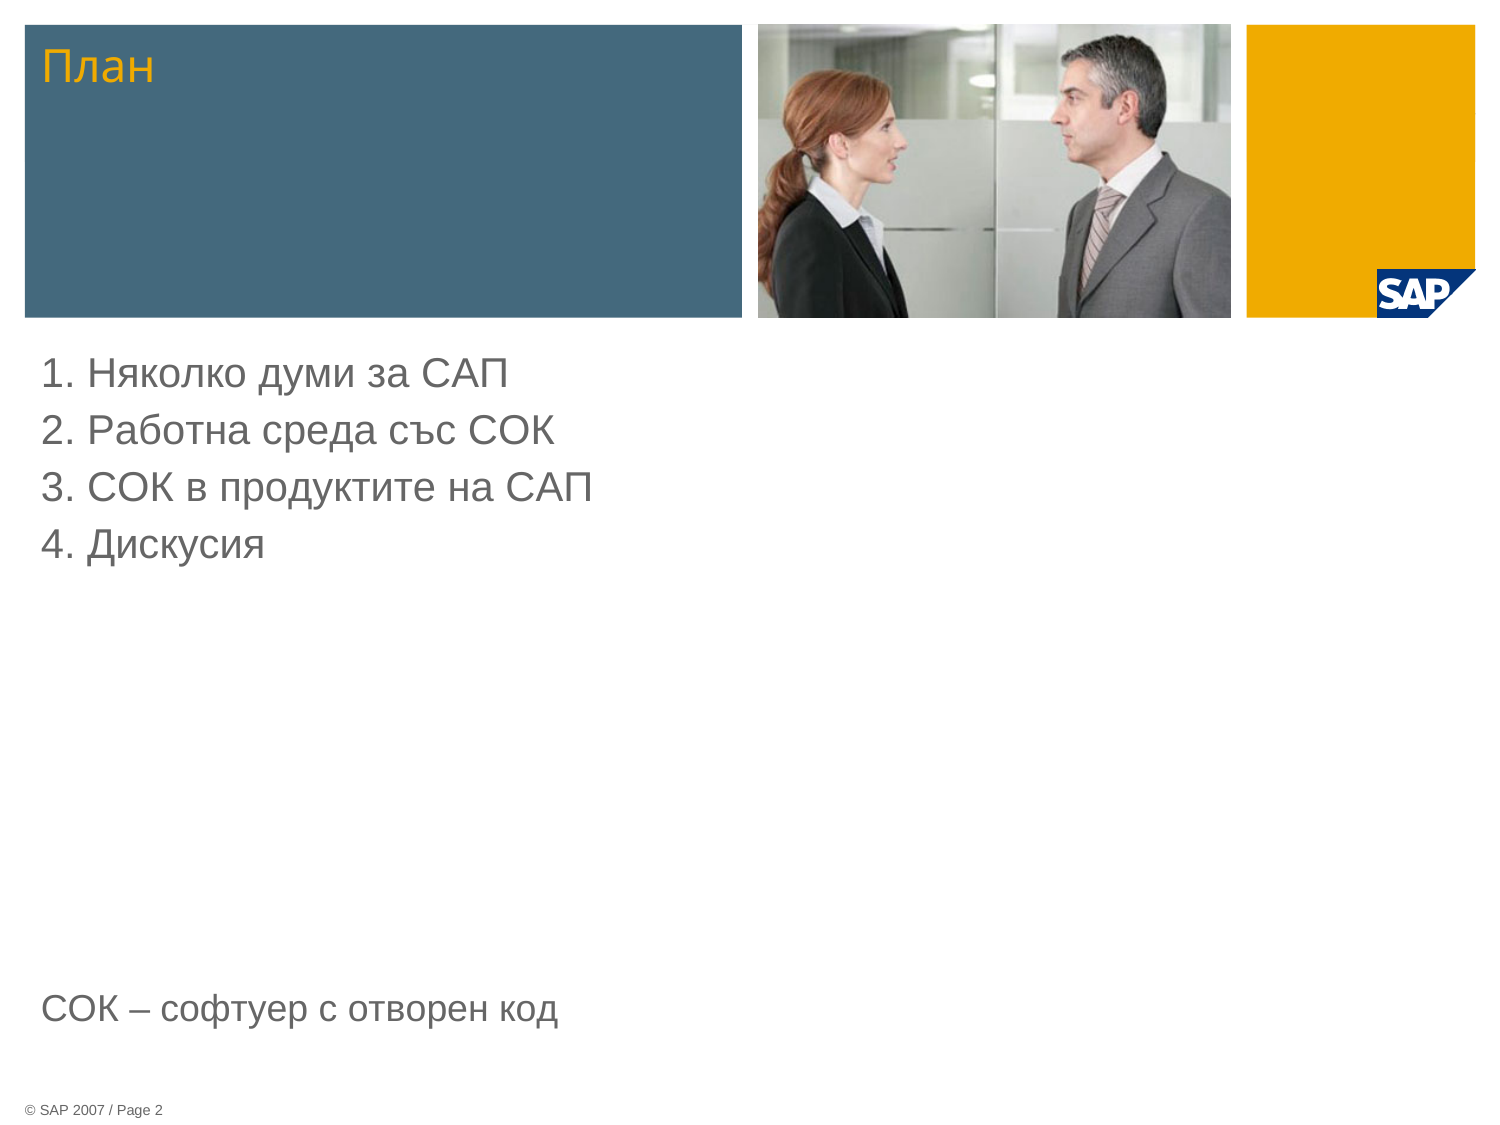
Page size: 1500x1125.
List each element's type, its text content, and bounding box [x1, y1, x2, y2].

picture [1377, 269, 1476, 318]
text_box [1231, 24, 1476, 318]
list 1. Няколко думи за САП 2. Работна среда със СОК 3. СОК в продуктите на САП 4. Дискусия СОК – софтуер с отворен код [40, 350, 1460, 1048]
text_box [24, 24, 758, 318]
picture [758, 24, 1231, 318]
title План [40, 33, 725, 151]
